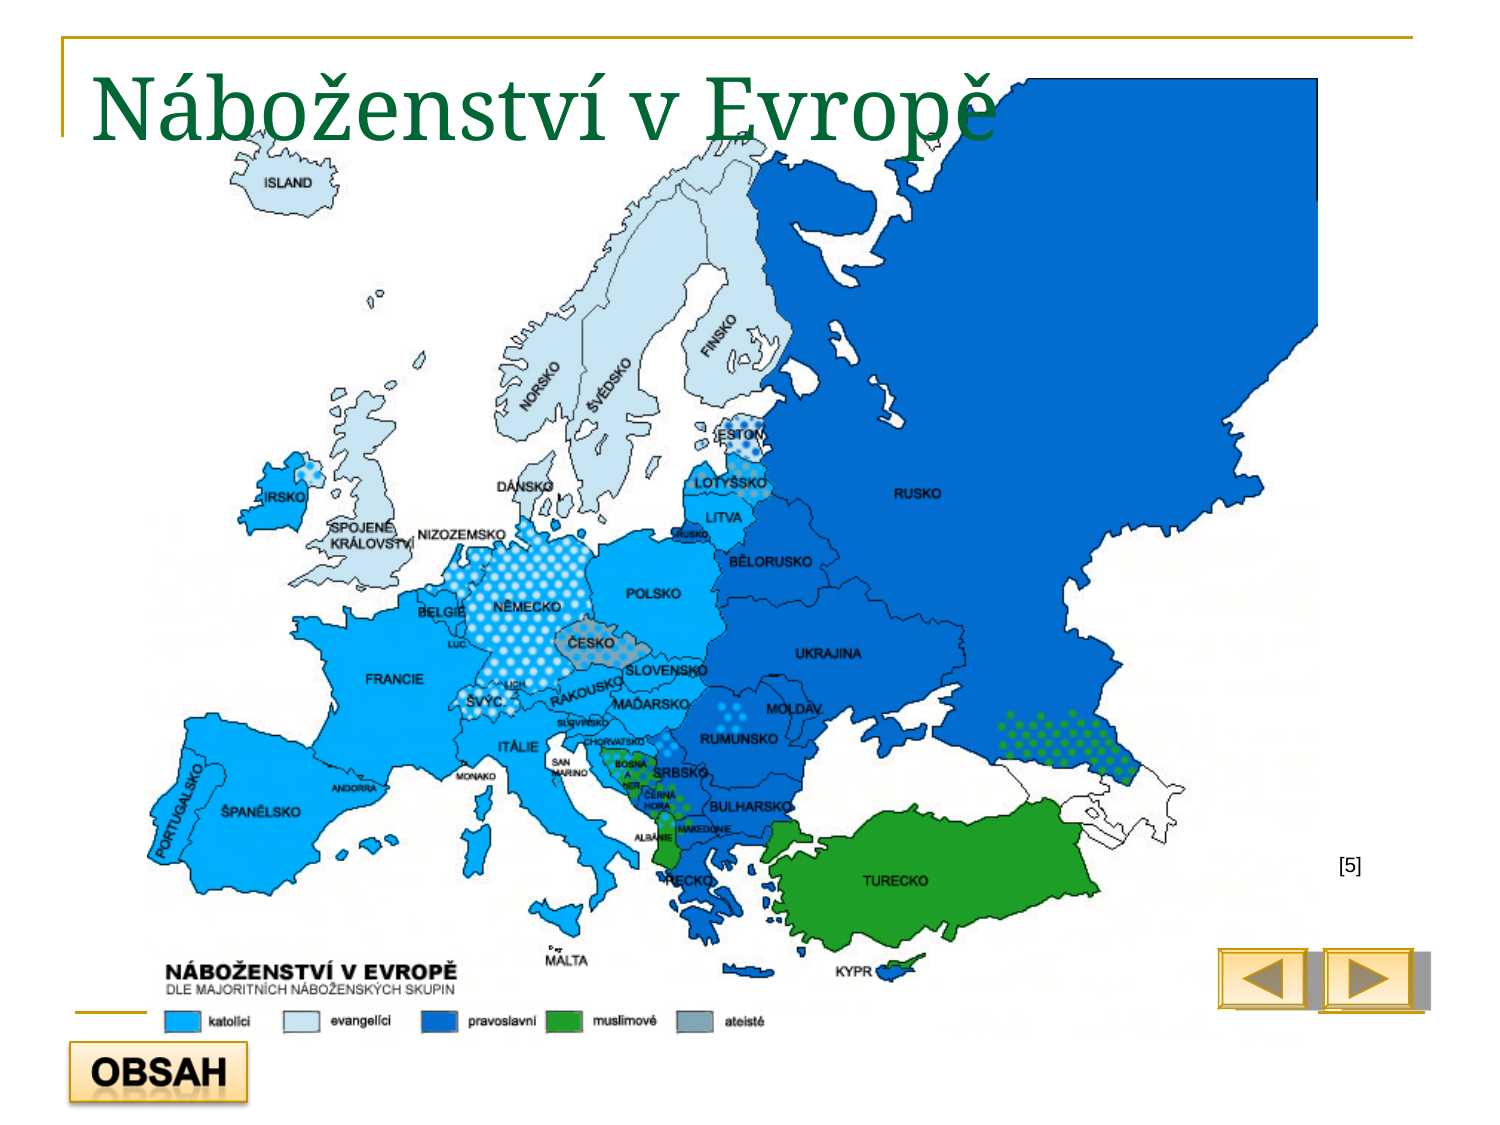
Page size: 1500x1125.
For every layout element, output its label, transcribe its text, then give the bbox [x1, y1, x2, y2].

text_box [1325, 949, 1413, 1009]
text_box [147, 233, 1318, 1042]
text_box [5] [1324, 843, 1383, 885]
picture [57, 1032, 260, 1125]
title Náboženství v Evropě [75, 45, 1426, 233]
